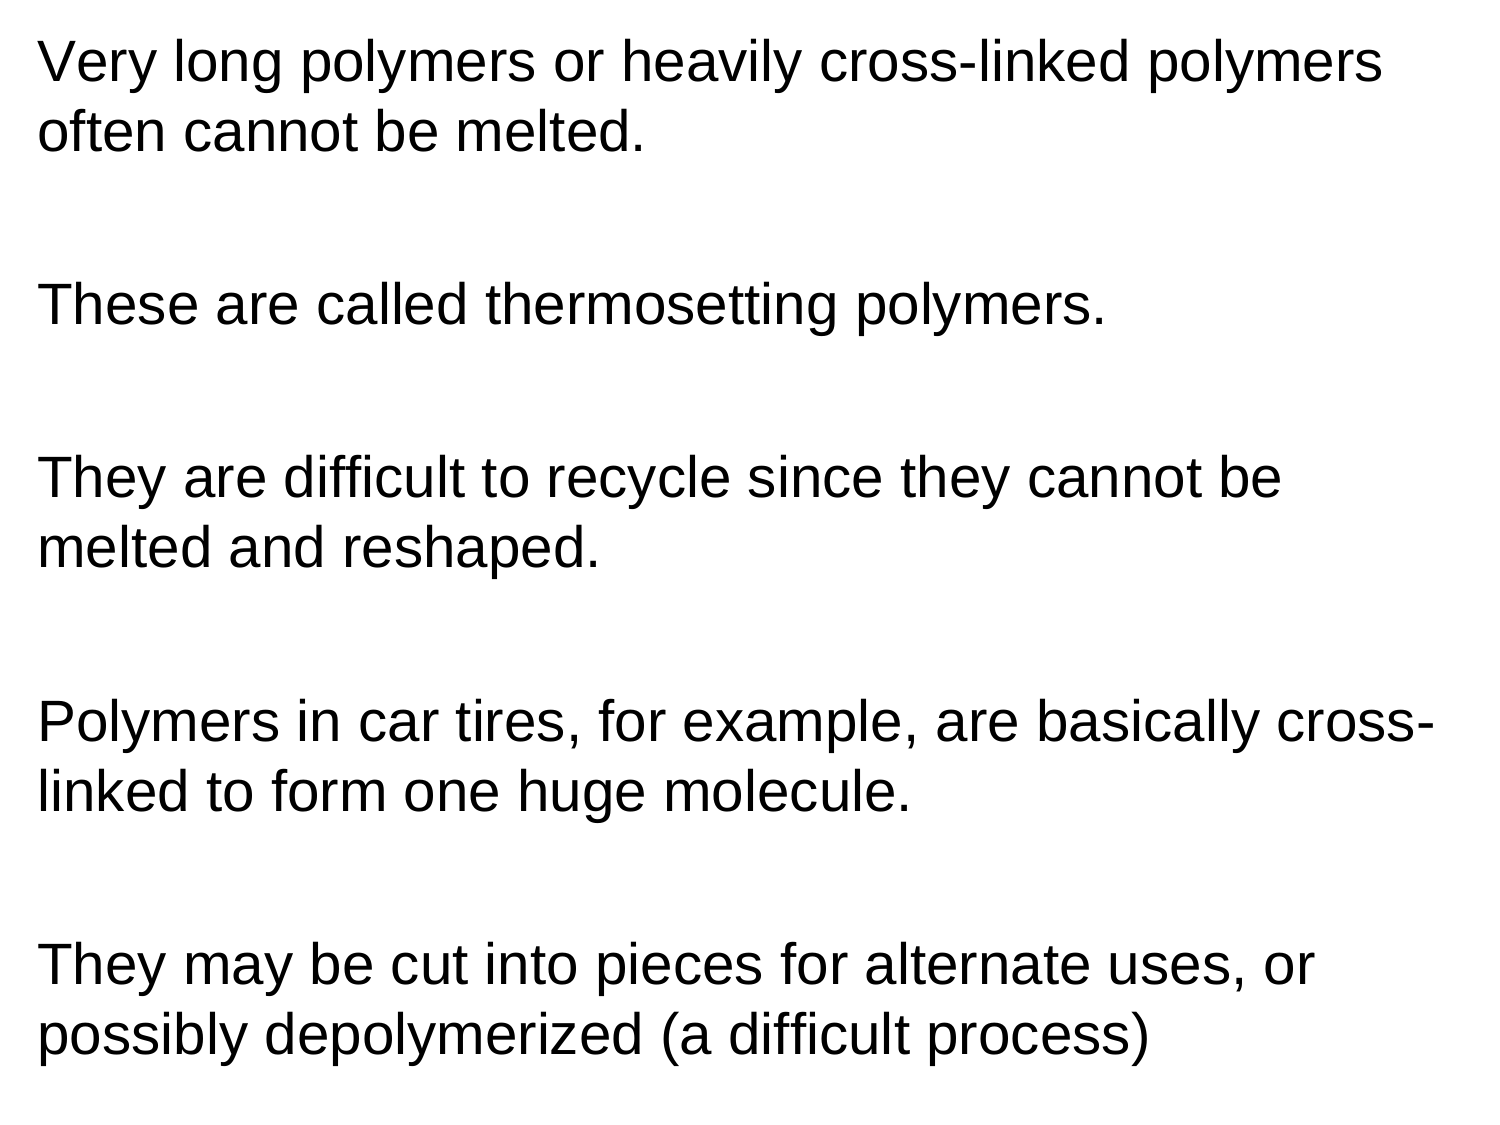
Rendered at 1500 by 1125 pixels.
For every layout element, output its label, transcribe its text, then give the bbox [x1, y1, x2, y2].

subtitle Very long polymers or heavily cross-linked polymers often cannot be melted. These are called thermosetting polymers. They are difficult to recycle since they cannot be melted and reshaped. Polymers in car tires, for example, are basically cross-linked to form one huge molecule. They may be cut into pieces for alternate uses, or possibly depolymerized (a difficult process) [37, 22, 1463, 1067]
